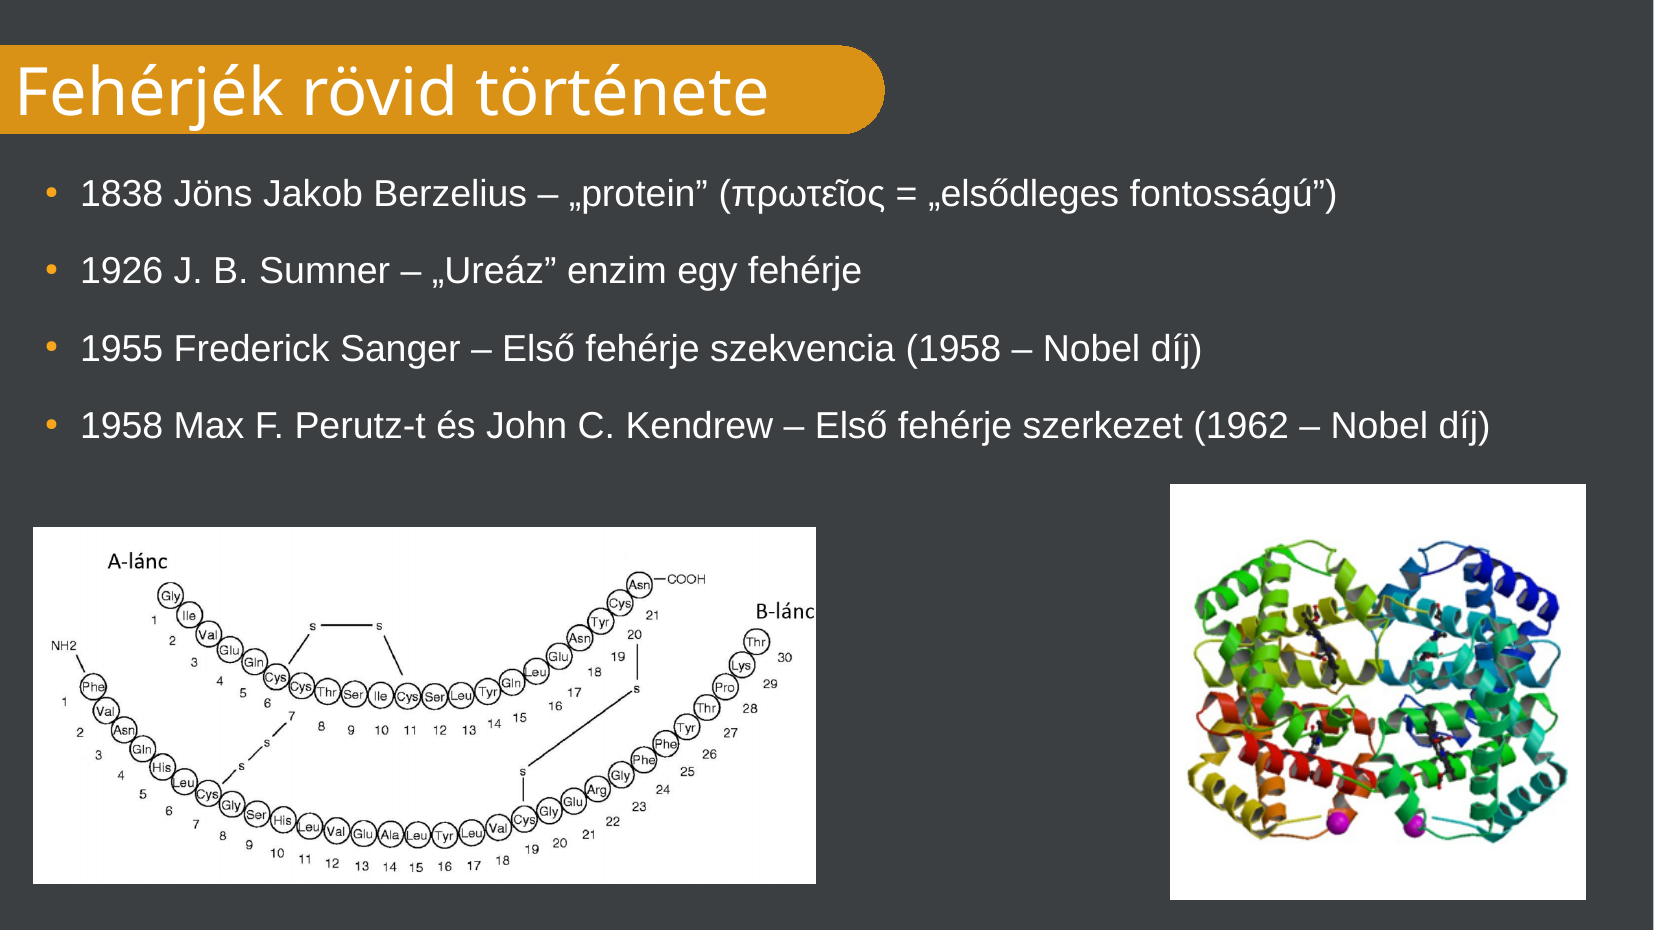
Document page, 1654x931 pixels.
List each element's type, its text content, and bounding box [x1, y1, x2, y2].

picture [1170, 484, 1586, 901]
text_box 1838 Jöns Jakob Berzelius – „protein” (πρωτεῖος = „elsődleges fontosságú”) 1926 J. B. Sumner – „Ureáz” enzim egy fehérje 1955 Frederick Sanger – Első fehérje szekvencia (1958 – Nobel díj) 1958 Max F. Perutz-t és John C. Kendrew – Első fehérje szerkezet (1962 – Nobel díj) [30, 165, 1636, 455]
text_box [0, 44, 886, 135]
picture [33, 527, 816, 884]
text_box Fehérjék rövid története [0, 45, 841, 135]
